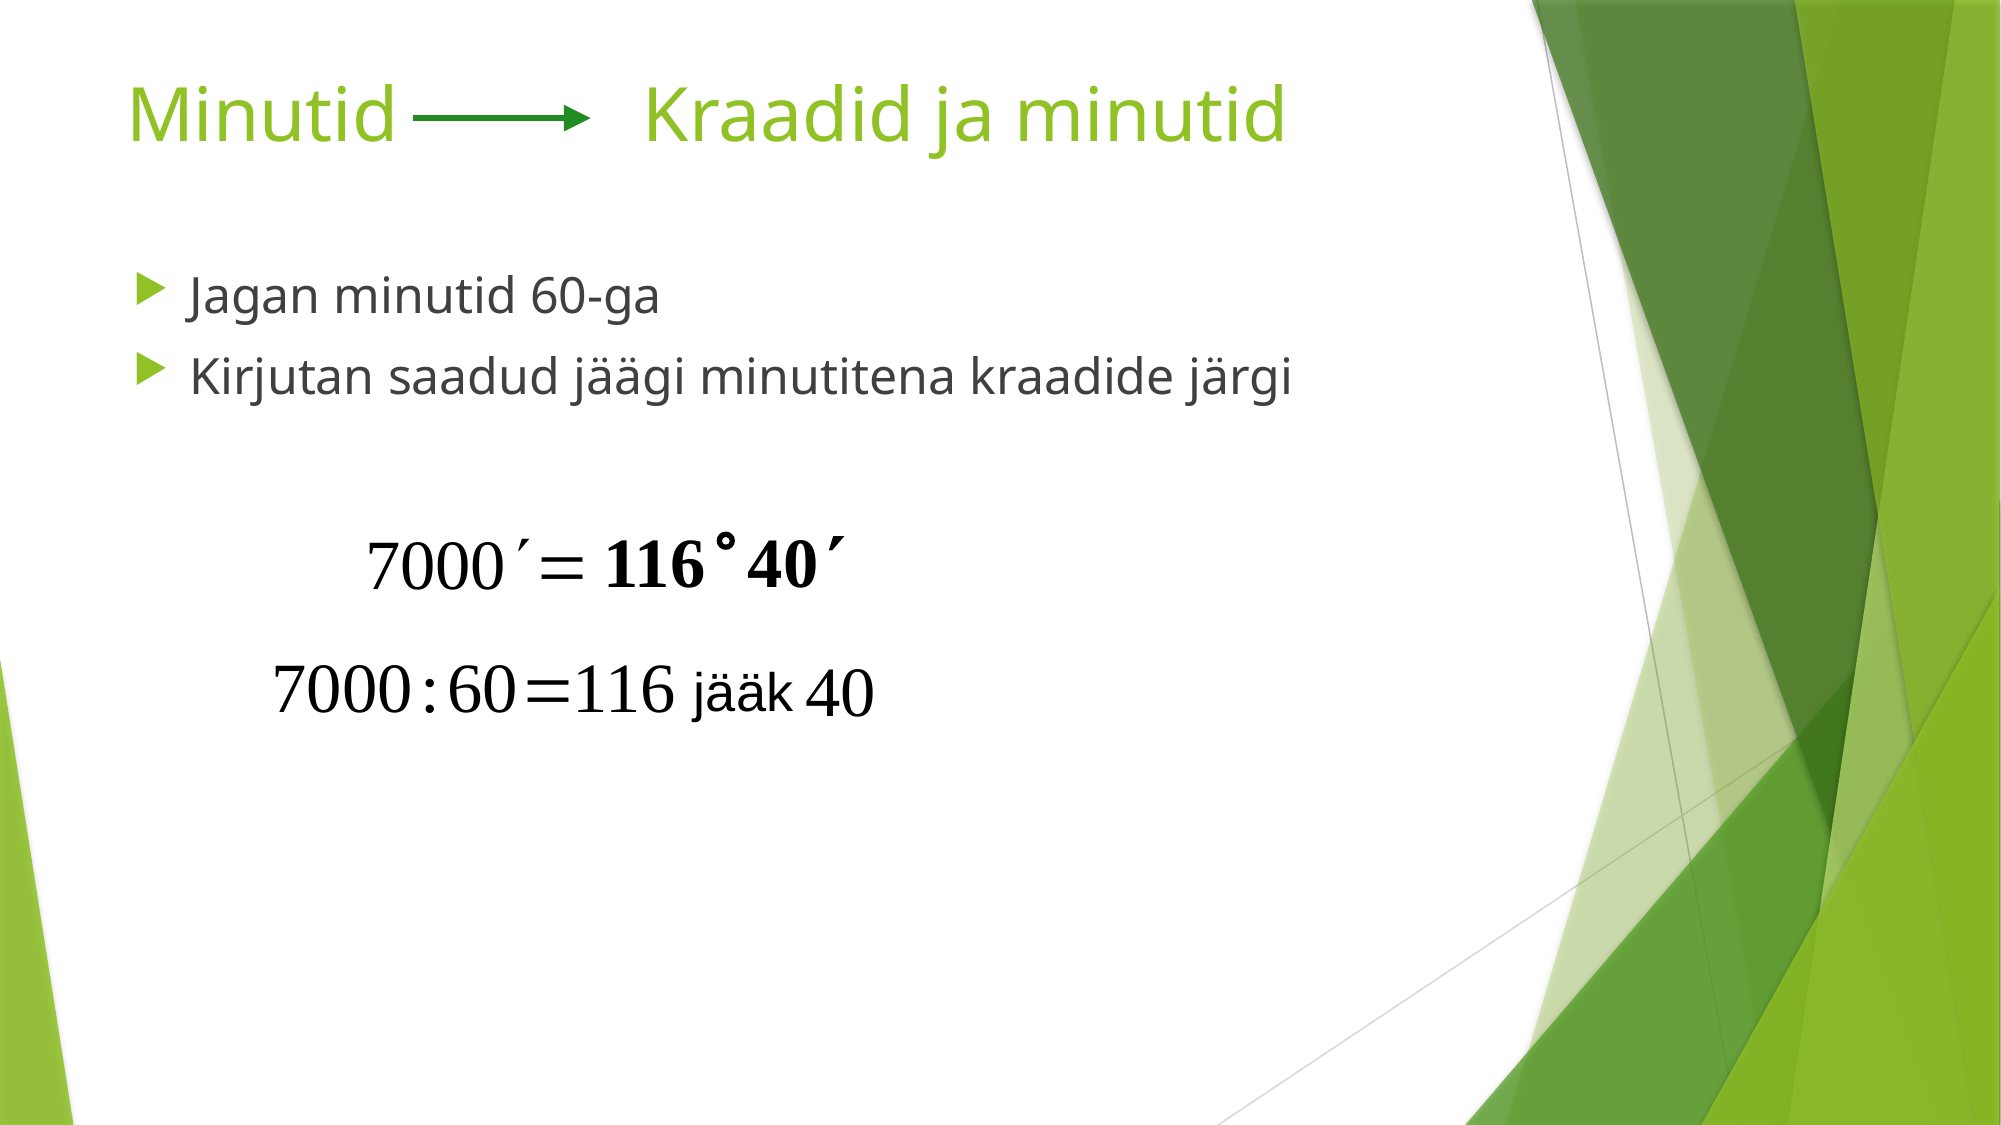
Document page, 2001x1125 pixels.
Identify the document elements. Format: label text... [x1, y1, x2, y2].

text_box jääk [679, 655, 797, 731]
title Minutid Kraadid ja minutid [111, 58, 1522, 276]
chart [359, 524, 853, 605]
chart [797, 652, 883, 731]
list Jagan minutid 60-ga Kirjutan saadud jäägi minutitena kraadide järgi [118, 190, 1529, 591]
chart [265, 649, 684, 728]
